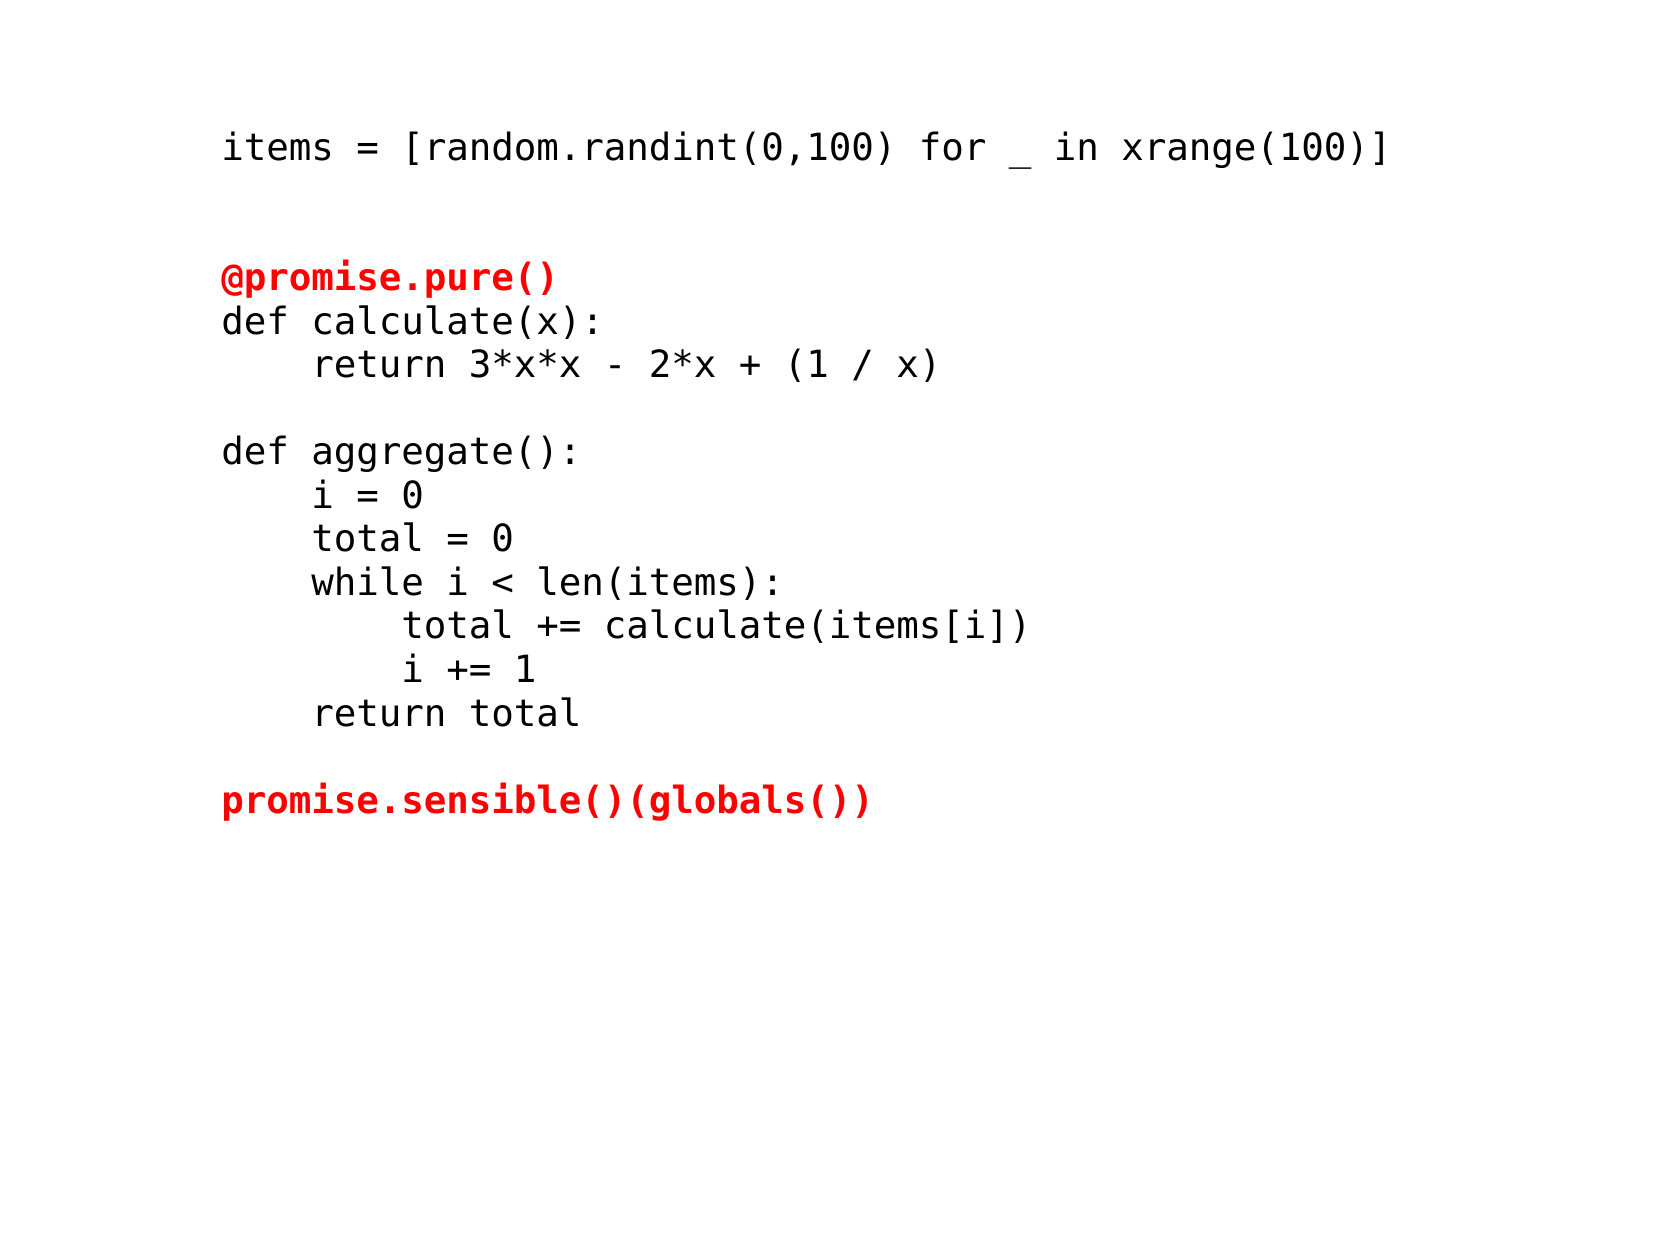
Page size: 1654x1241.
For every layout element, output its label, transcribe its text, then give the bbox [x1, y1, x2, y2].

text_box items = [random.randint(0,100) for _ in xrange(100)] @promise.pure() def calculate(x): return 3*x*x - 2*x + (1 / x) def aggregate(): i = 0 total = 0 while i < len(items): total += calculate(items[i]) i += 1 return total promise.sensible()(globals()) [206, 118, 1477, 873]
